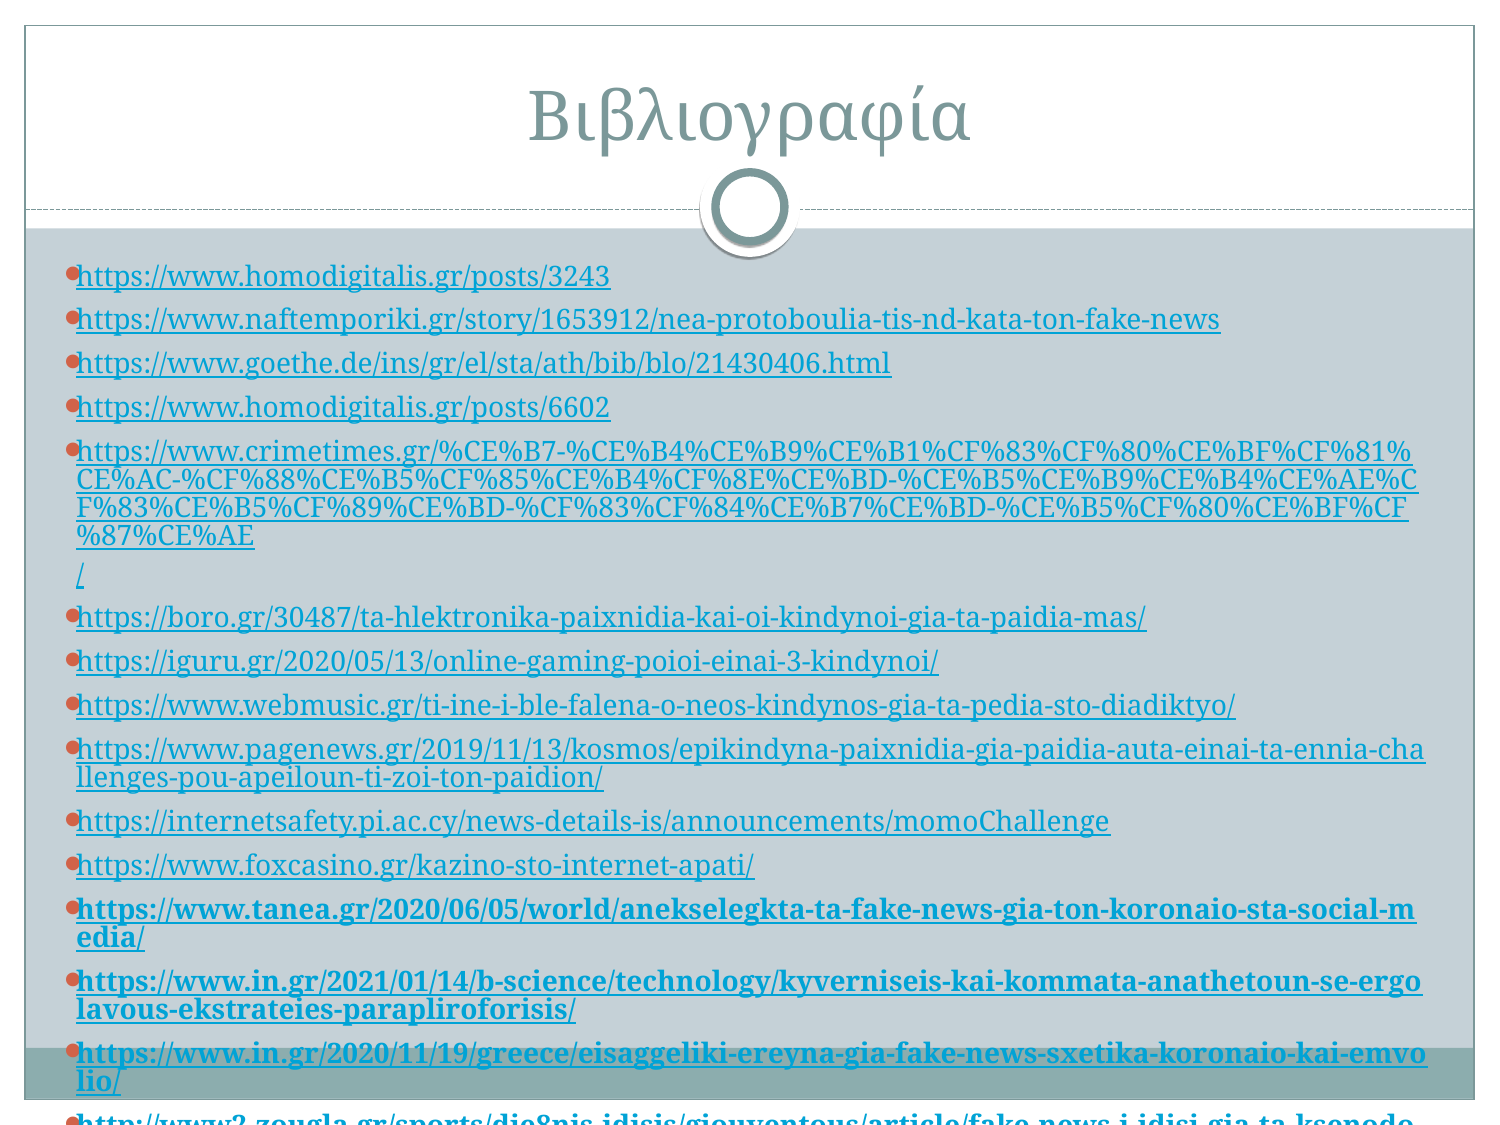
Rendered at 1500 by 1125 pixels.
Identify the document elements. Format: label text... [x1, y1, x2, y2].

title Βιβλιογραφία [49, 37, 1450, 162]
list https://www.homodigitalis.gr/posts/3243 https://www.naftemporiki.gr/story/1653912/nea-protoboulia-tis-nd-kata-ton-fake-news https://www.goethe.de/ins/gr/el/sta/ath/bib/blo/21430406.html https://www.homodigitalis.gr/posts/6602 https://www.crimetimes.gr/%CE%B7-%CE%B4%CE%B9%CE%B1%CF%83%CF%80%CE%BF%CF%81%CE%AC-%CF%88%CE%B5%CF%85%CE%B4%CF%8E%CE%BD-%CE%B5%CE%B9%CE%B4%CE%AE%CF%83%CE%B5%CF%89%CE%BD-%CF%83%CF%84%CE%B7%CE%BD-%CE%B5%CF%80%CE%BF%CF%87%CE%AE/ https://boro.gr/30487/ta-hlektronika-paixnidia-kai-oi-kindynoi-gia-ta-paidia-mas/ https://iguru.gr/2020/05/13/online-gaming-poioi-einai-3-kindynoi/ https://www.webmusic.gr/ti-ine-i-ble-falena-o-neos-kindynos-gia-ta-pedia-sto-diadiktyo/ https://www.pagenews.gr/2019/11/13/kosmos/epikindyna-paixnidia-gia-paidia-auta-einai-ta-ennia-challenges-pou-apeiloun-ti-zoi-ton-paidion/ https://internetsafety.pi.ac.cy/news-details-is/announcements/momoChallenge https://www.foxcasino.gr/kazino-sto-internet-apati/ https://www.tanea.gr/2020/06/05/world/anekselegkta-ta-fake-news-gia-ton-koronaio-sta-social-media/ https://www.in.gr/2021/01/14/b-science/technology/kyverniseis-kai-kommata-anathetoun-se-ergolavous-ekstrateies-parapliroforisis/ https://www.in.gr/2020/11/19/greece/eisaggeliki-ereyna-gia-fake-news-sxetika-koronaio-kai-emvolio/ http://www2.zougla.gr/sports/die8nis-idisis/giouventous/article/fake-news-i-idisi-gia-ta-ksenodoxia-tou-ronalnto https://www.in.gr/2019/12/27/world/thyma-ton-fake-news-gkreta-tounmpergk-foto-pou-ti-deixnei-na-pyrovolei/ [49, 250, 1445, 1001]
